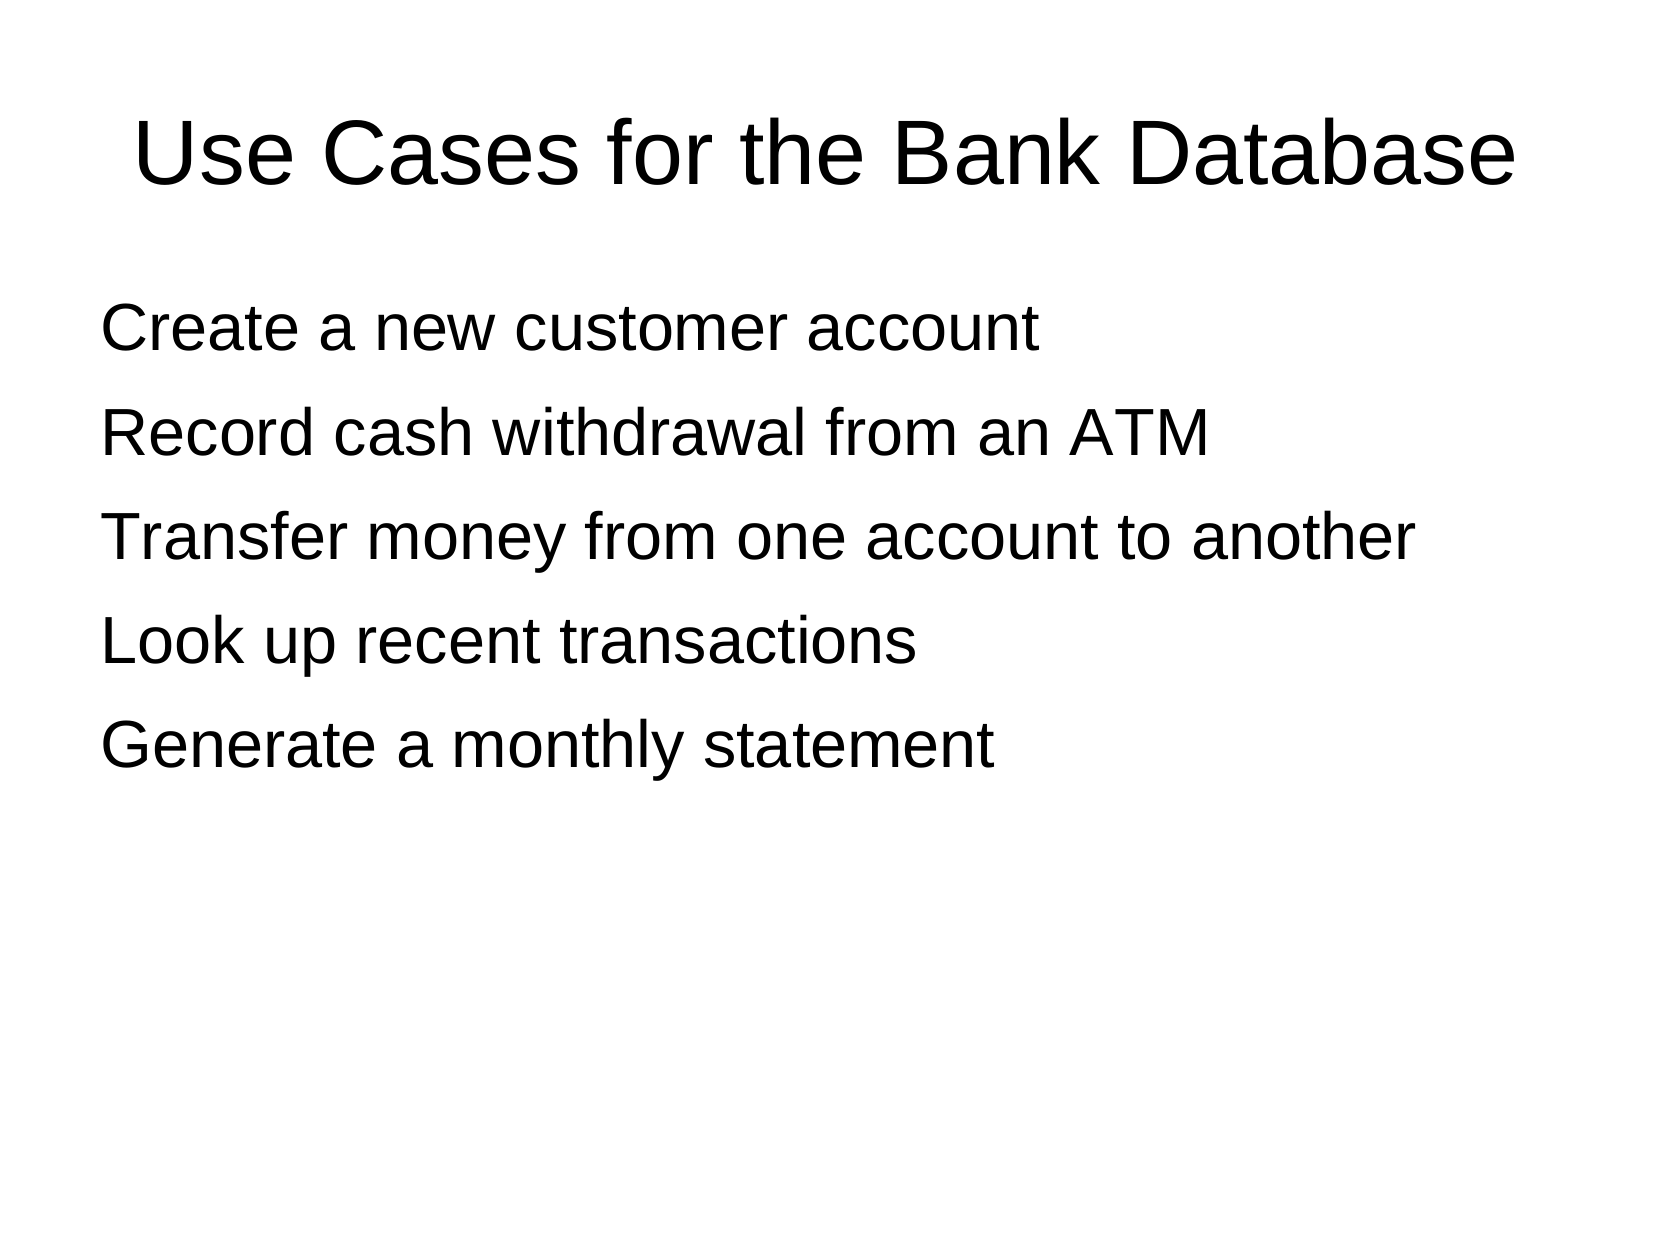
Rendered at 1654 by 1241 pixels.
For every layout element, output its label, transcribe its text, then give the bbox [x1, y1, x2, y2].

list Create a new customer account Record cash withdrawal from an ATM Transfer money from one account to another Look up recent transactions Generate a monthly statement [82, 290, 1571, 1109]
title Use Cases for the Bank Database [82, 49, 1571, 257]
